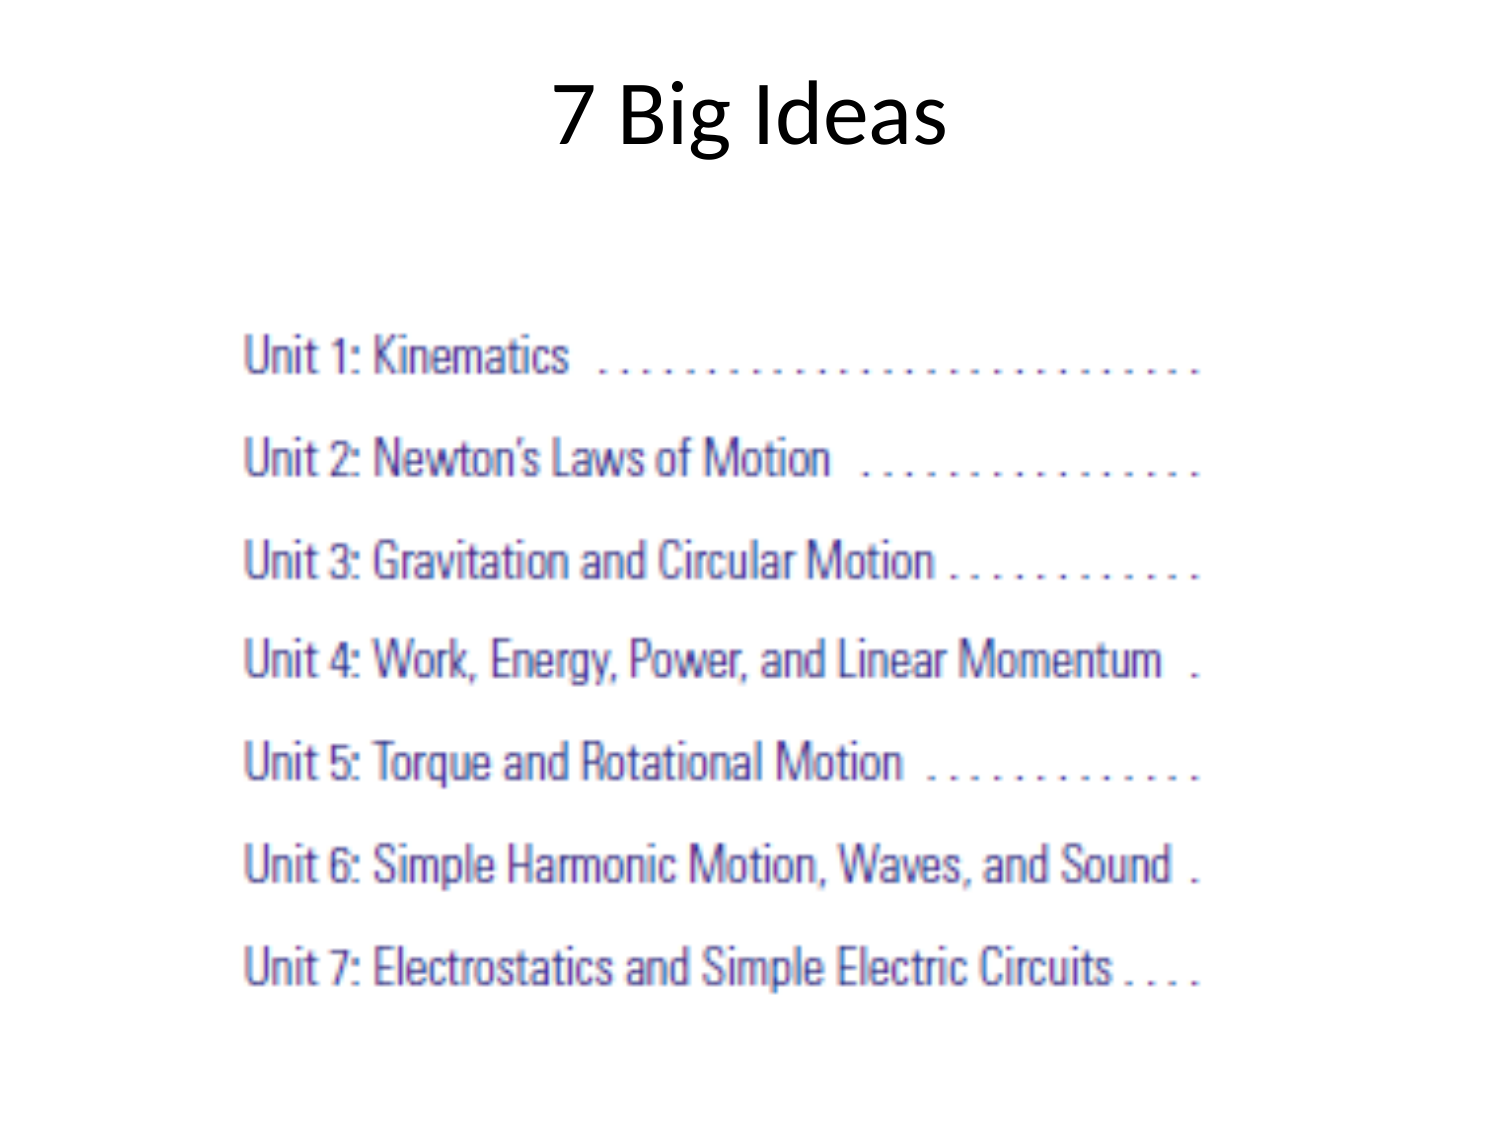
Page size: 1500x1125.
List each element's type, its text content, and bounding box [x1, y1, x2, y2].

title 7 Big Ideas [75, 45, 1425, 233]
picture [187, 312, 1213, 1046]
